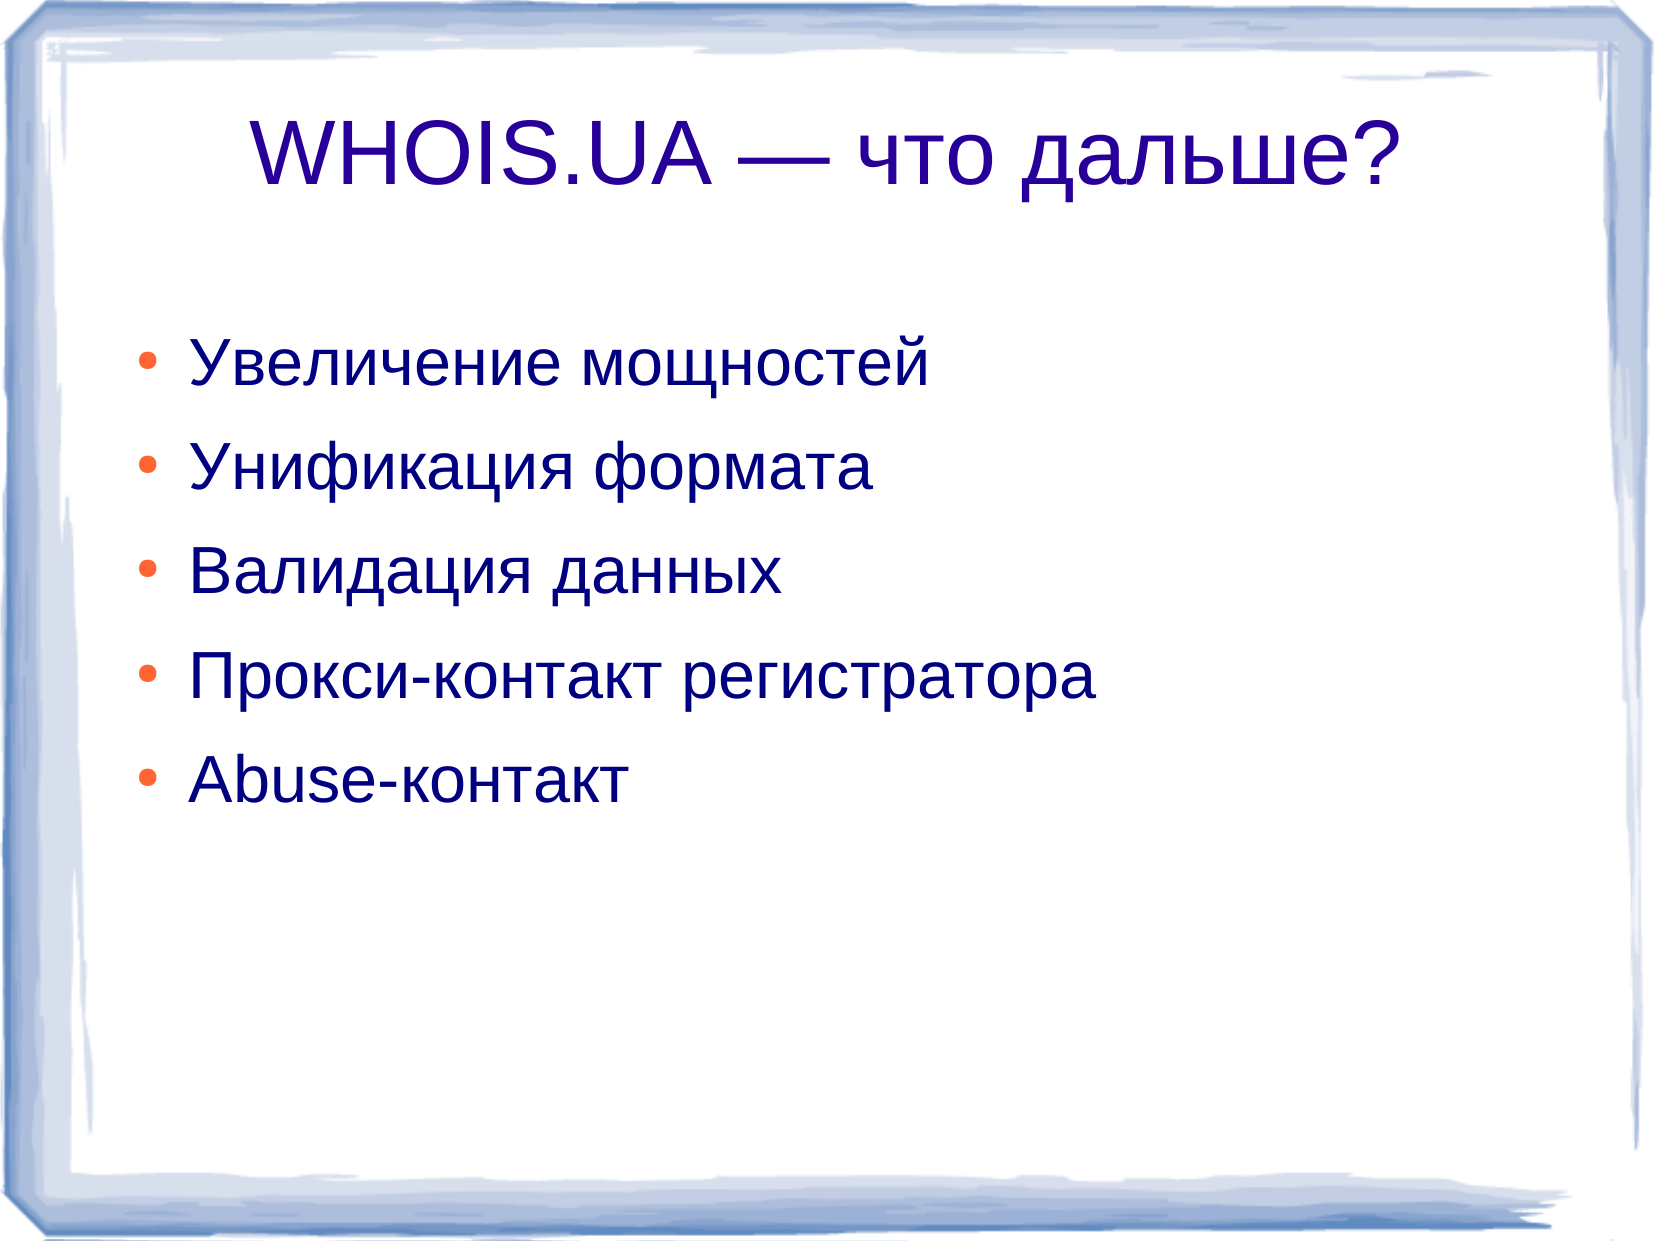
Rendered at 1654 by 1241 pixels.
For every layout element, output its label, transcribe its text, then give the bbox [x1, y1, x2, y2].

picture [0, 0, 1654, 1241]
title WHOIS.UA — что дальше? [82, 49, 1571, 257]
list Увеличение мощностей Унификация формата Валидация данных Прокси-контакт регистратора Abuse-контакт [118, 324, 1536, 1144]
